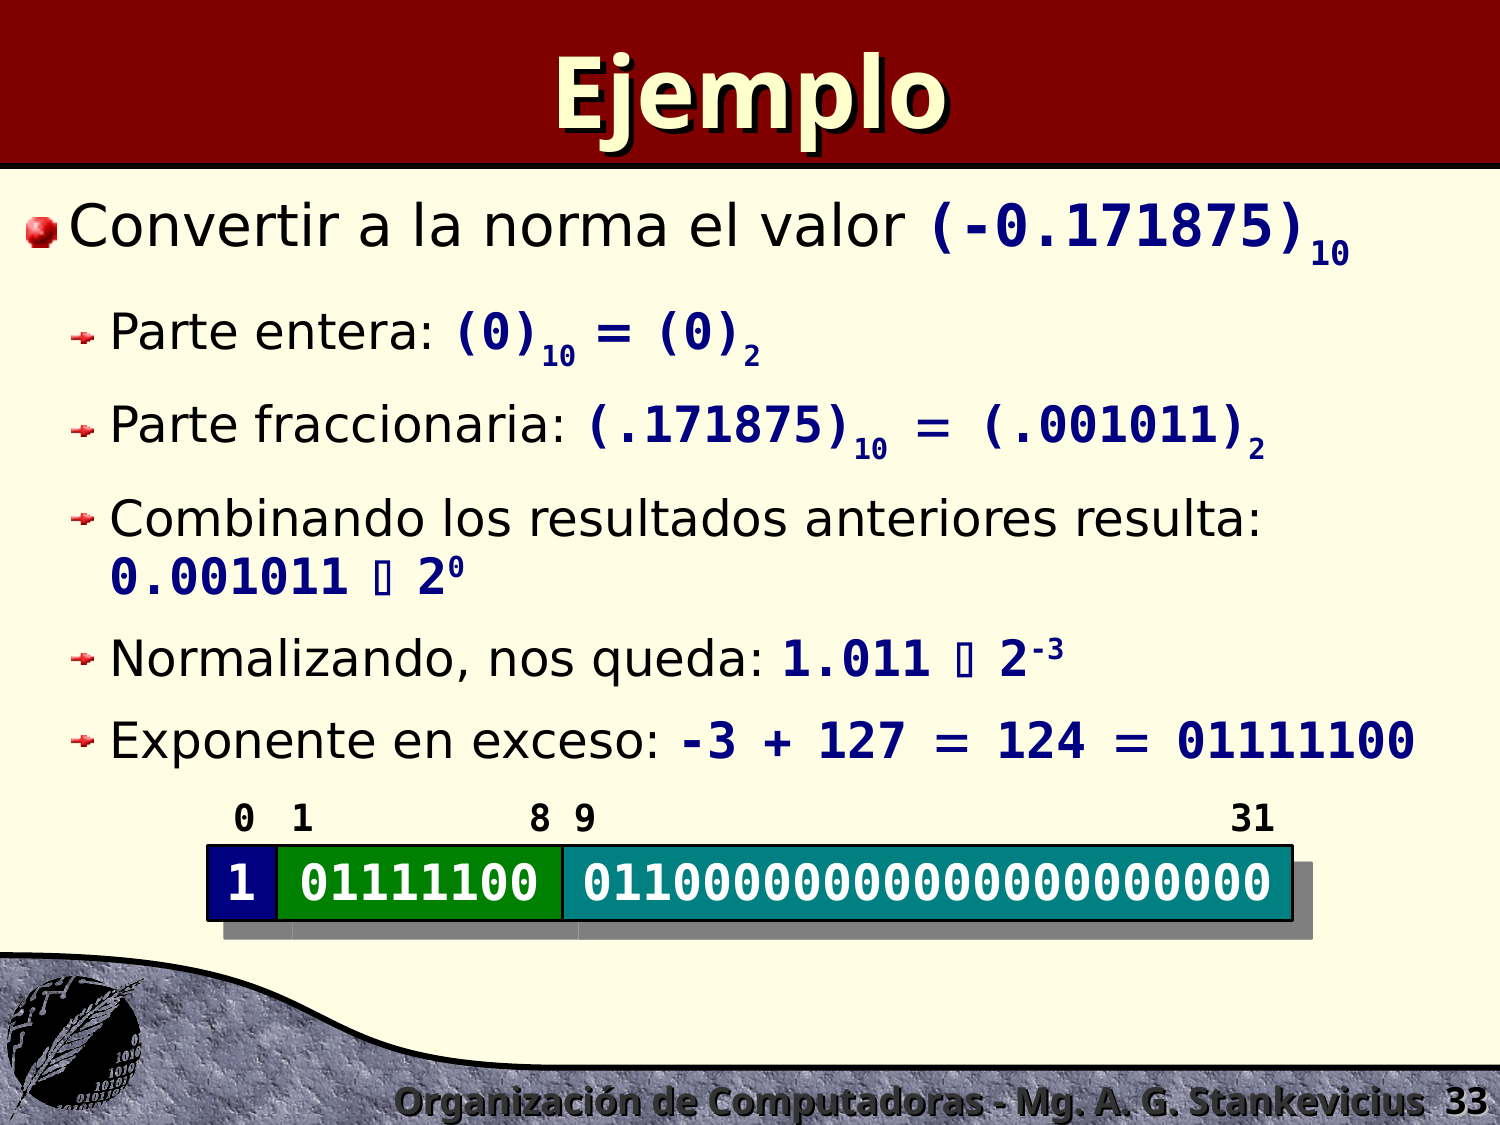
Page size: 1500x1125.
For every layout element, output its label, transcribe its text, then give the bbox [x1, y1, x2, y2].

text_box 1 [207, 845, 276, 921]
list Convertir a la norma el valor (-0.171875)10 Parte entera: (0)10 = (0)2 Parte fraccionaria: (.171875)10 = (.001011)2 Combinando los resultados anteriores resulta: 0.001011  20 Normalizando, nos queda: 1.011  2-3 Exponente en exceso: -3 + 127 = 124 = 01111100 [11, 192, 1486, 935]
picture [0, 959, 1500, 1125]
picture [1058, 1100, 1065, 1110]
picture [448, 1100, 455, 1110]
picture [802, 1100, 806, 1110]
title Ejemplo [15, 5, 1485, 160]
text_box 01100000000000000000000 [562, 845, 1293, 921]
text_box 01111100 [276, 858, 562, 921]
text_box 0 1 8 9 31 [218, 789, 1290, 858]
